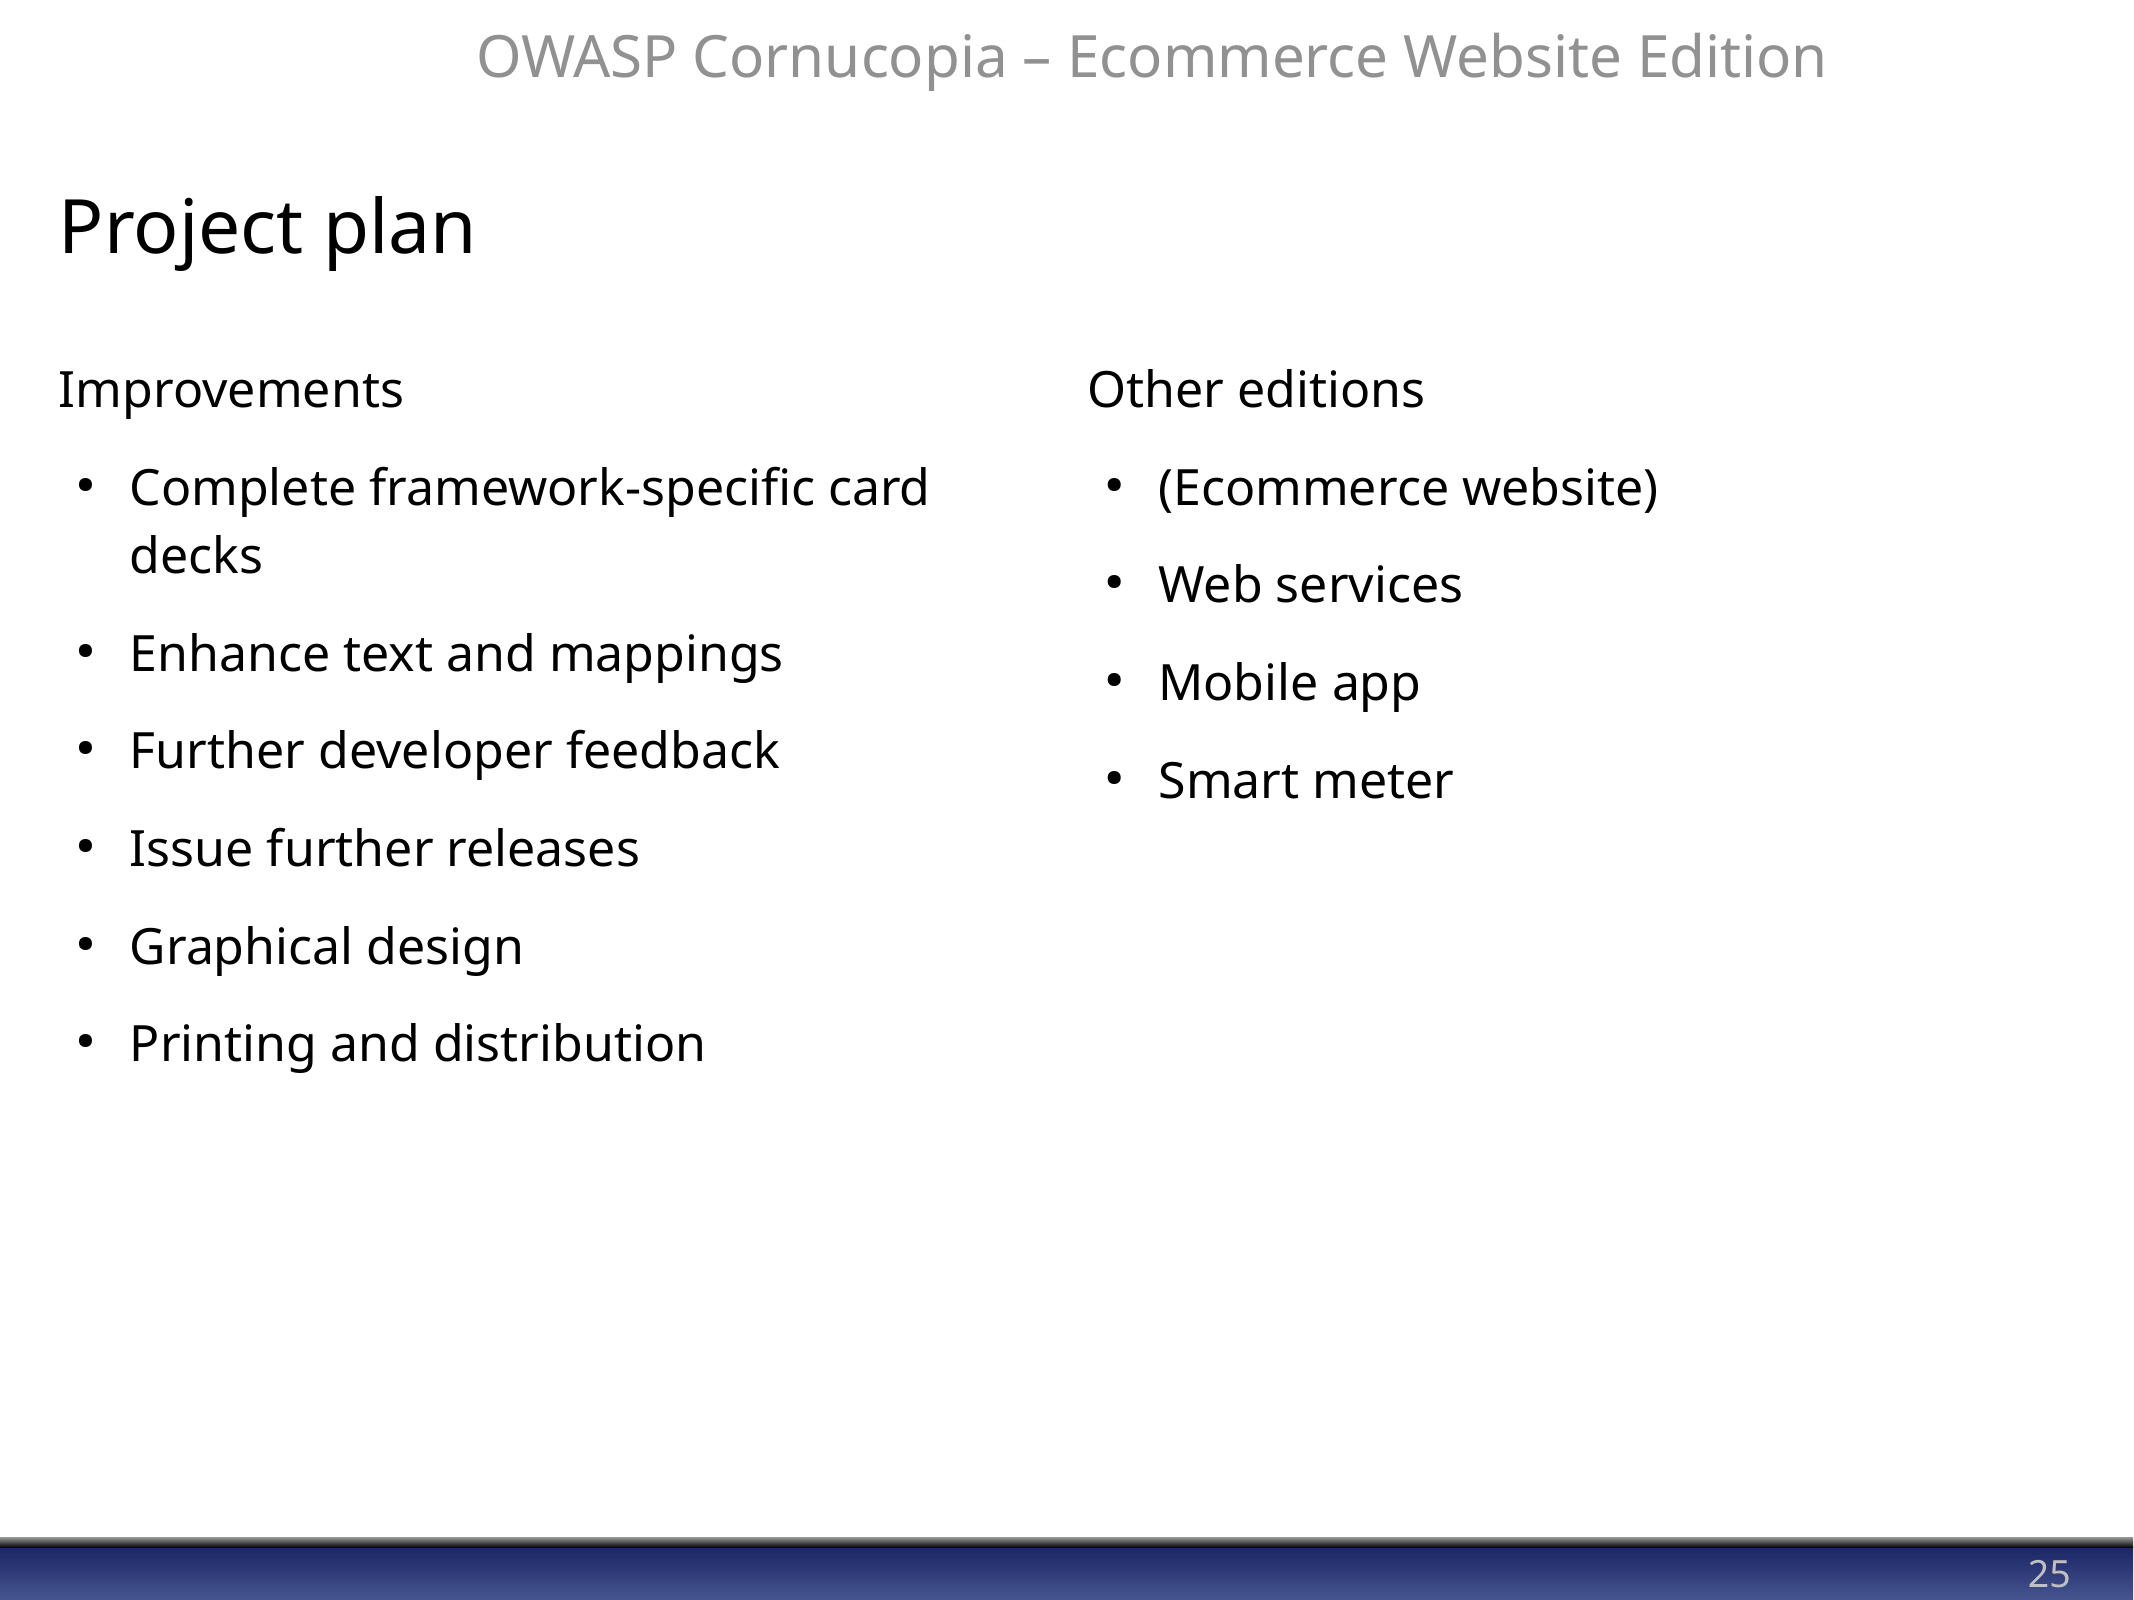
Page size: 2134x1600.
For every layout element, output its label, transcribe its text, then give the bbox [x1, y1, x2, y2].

list Improvements Complete framework-specific card decks Enhance text and mappings Further developer feedback Issue further releases Graphical design Printing and distribution [58, 354, 1039, 1536]
list Other editions (Ecommerce website) Web services Mobile app Smart meter [1087, 354, 2068, 1536]
title Project plan [58, 124, 2126, 325]
